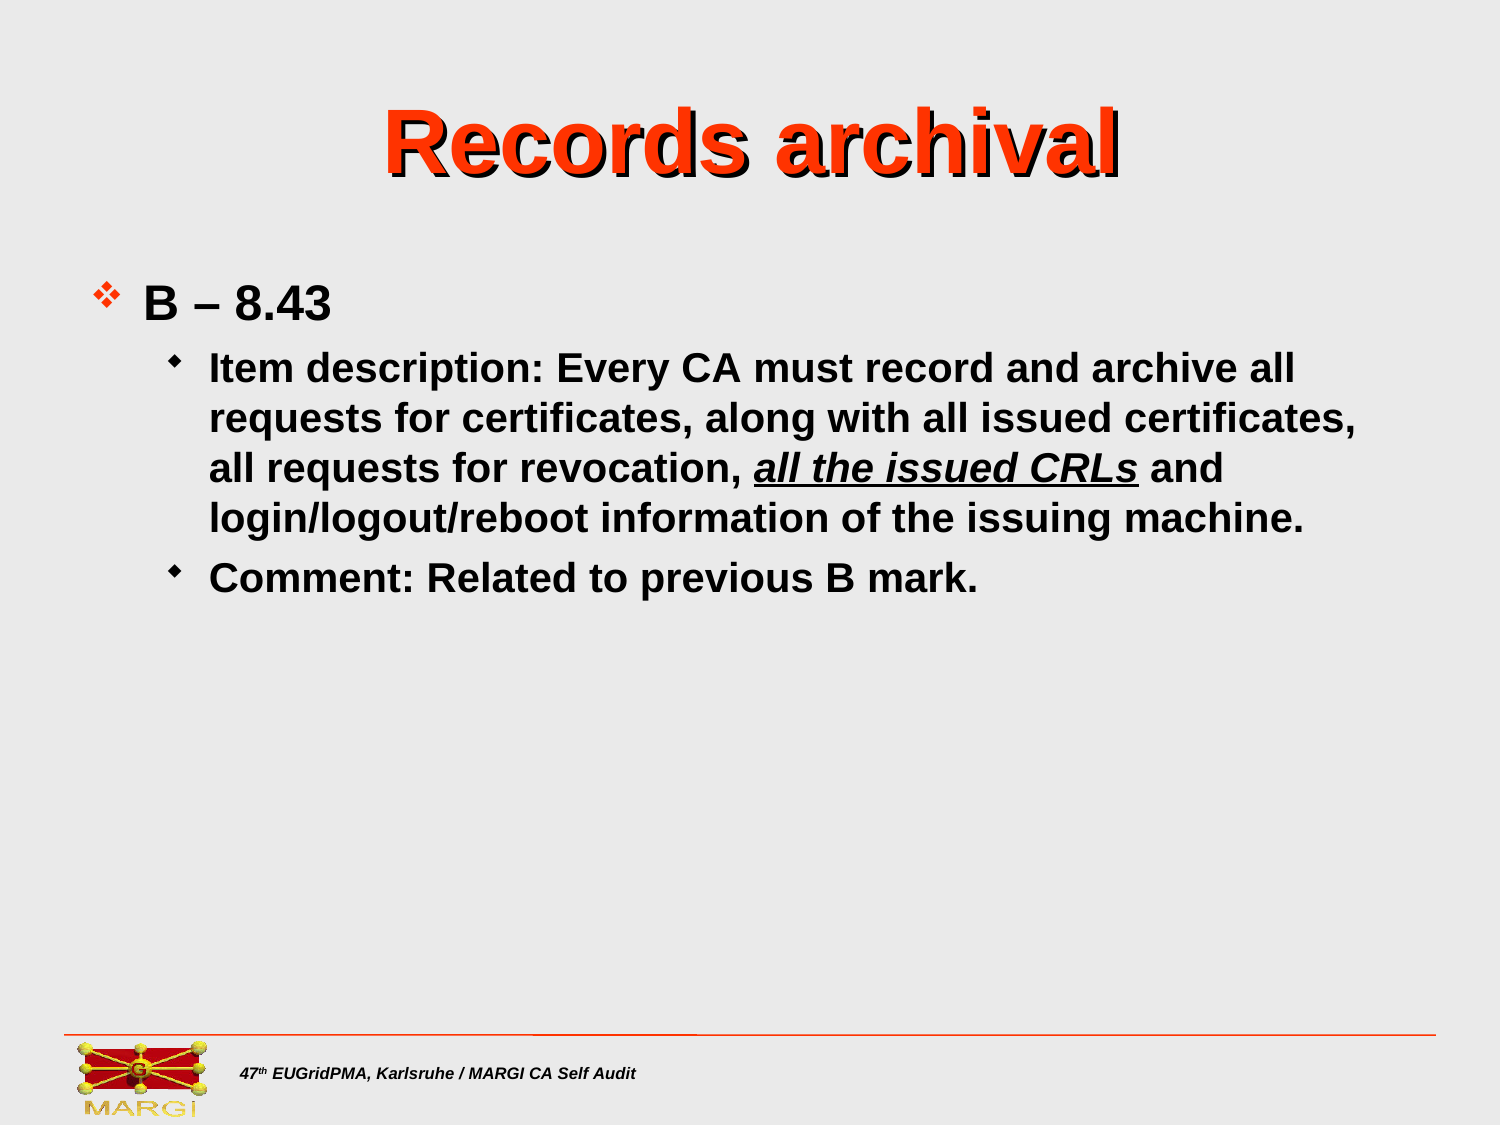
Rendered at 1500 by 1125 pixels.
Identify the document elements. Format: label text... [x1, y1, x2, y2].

text_box B – 8.43 Item description: Every CA must record and archive all requests for certificates, along with all issued certificates, all requests for revocation, all the issued CRLs and login/logout/reboot information of the issuing machine. Comment: Related to previous B mark. [75, 262, 1426, 1005]
picture [67, 1033, 219, 1123]
text_box Records archival [76, 42, 1427, 231]
